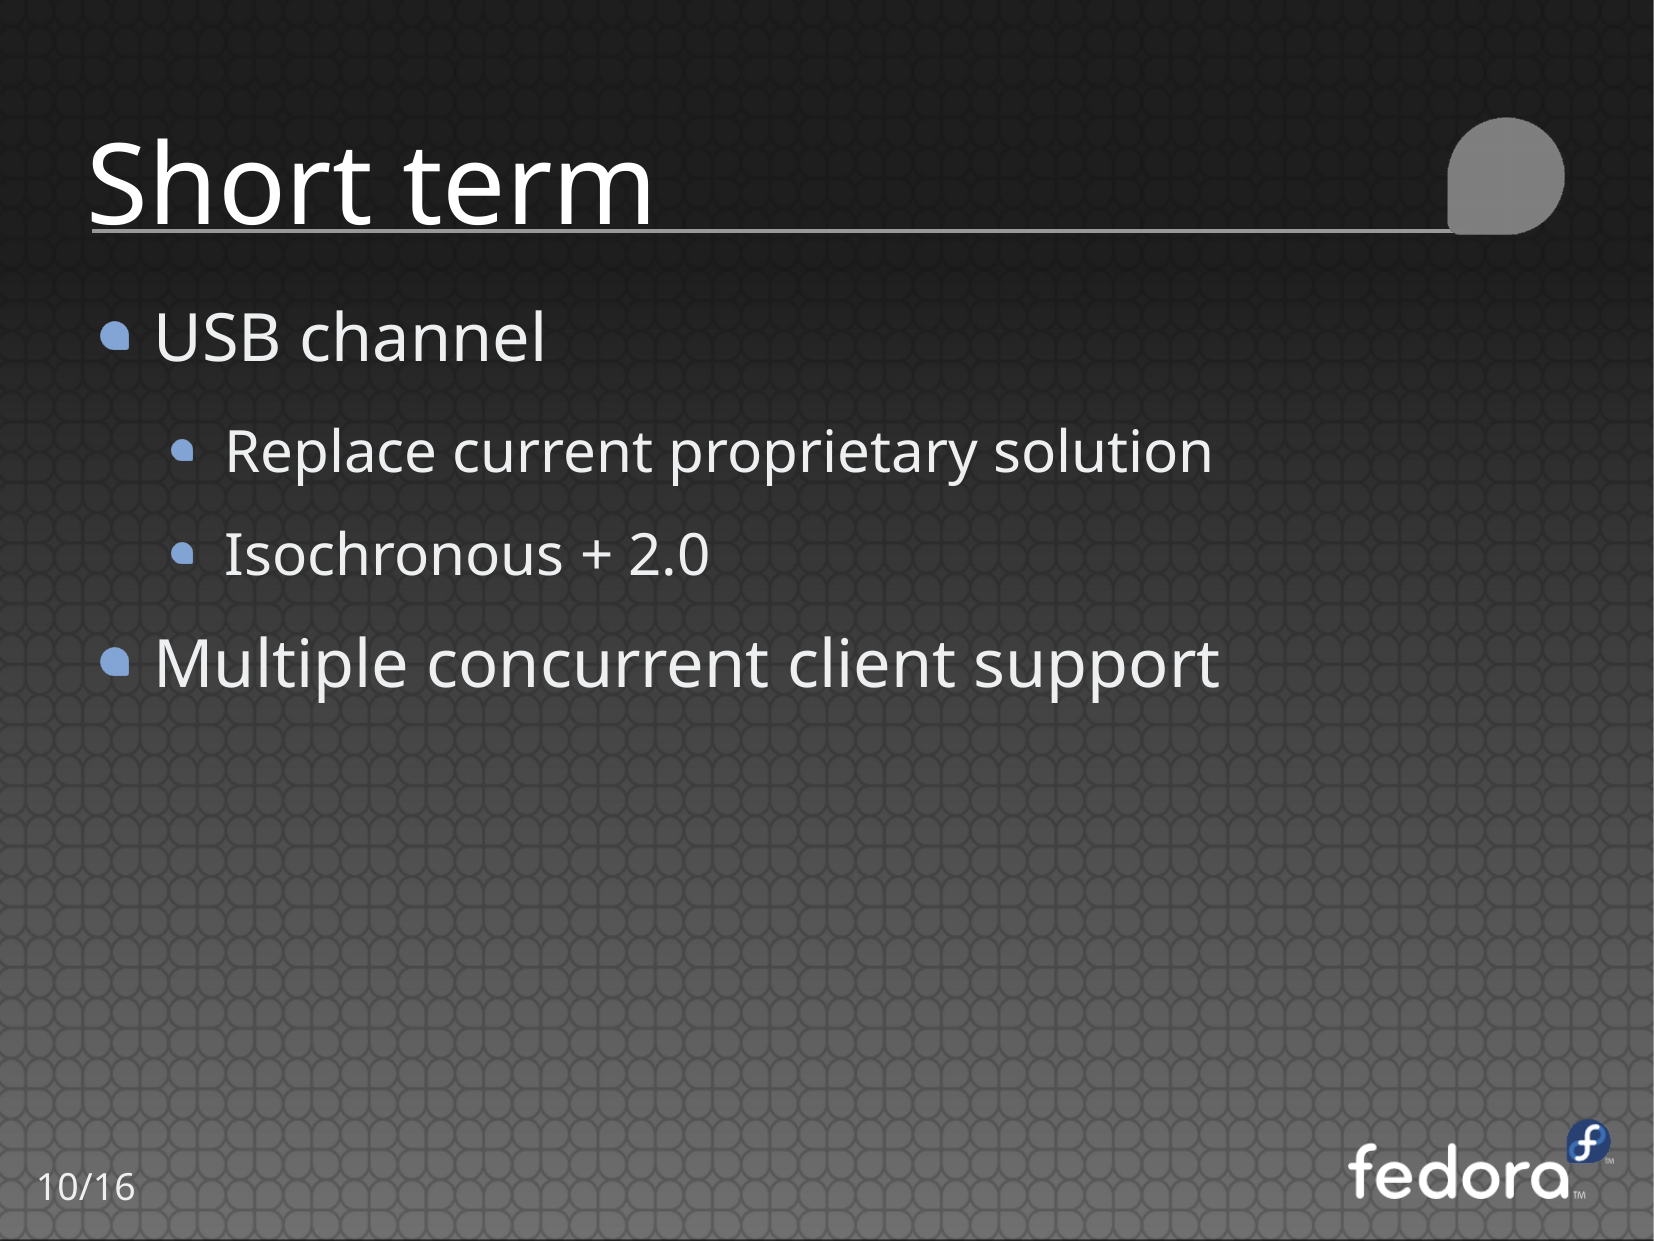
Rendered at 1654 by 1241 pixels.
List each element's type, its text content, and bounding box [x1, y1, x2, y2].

title Short term [86, 112, 1576, 249]
picture [0, 0, 1654, 1241]
list USB channel Replace current proprietary solution Isochronous + 2.0 Multiple concurrent client support [82, 290, 1571, 1094]
